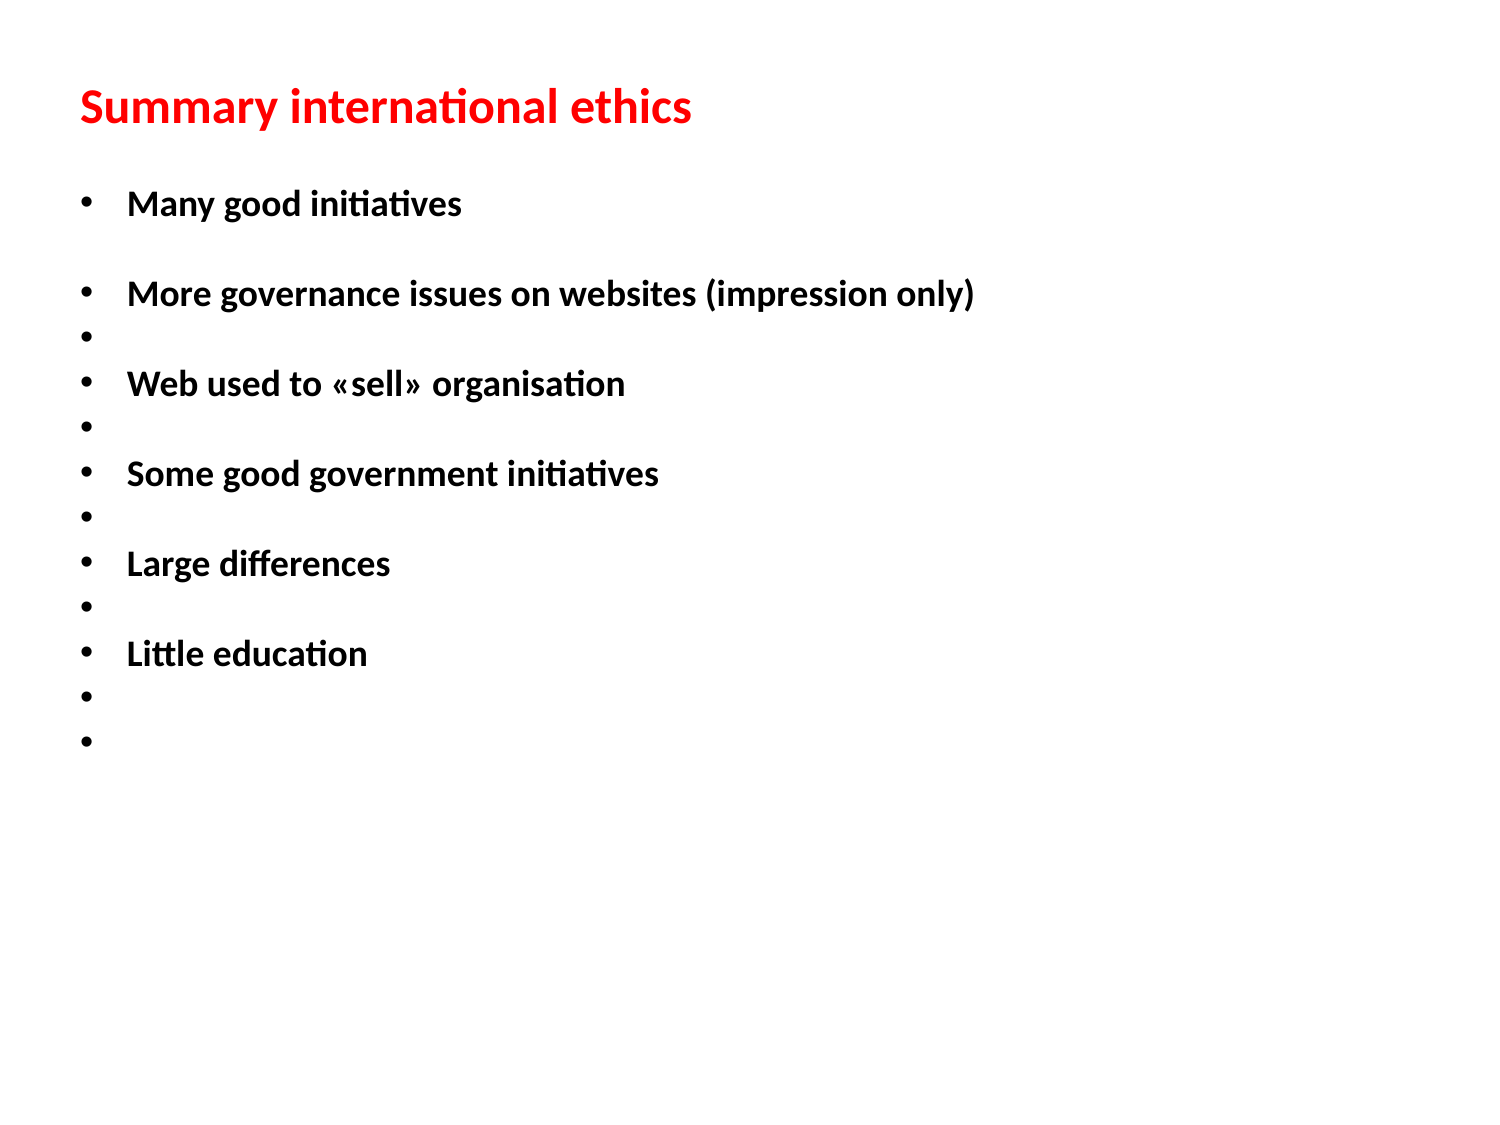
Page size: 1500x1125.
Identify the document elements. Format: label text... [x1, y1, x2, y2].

text_box Summary international ethics Many good initiatives More governance issues on websites (impression only) Web used to «sell» organisation Some good government initiatives Large differences Little education [64, 66, 1471, 779]
